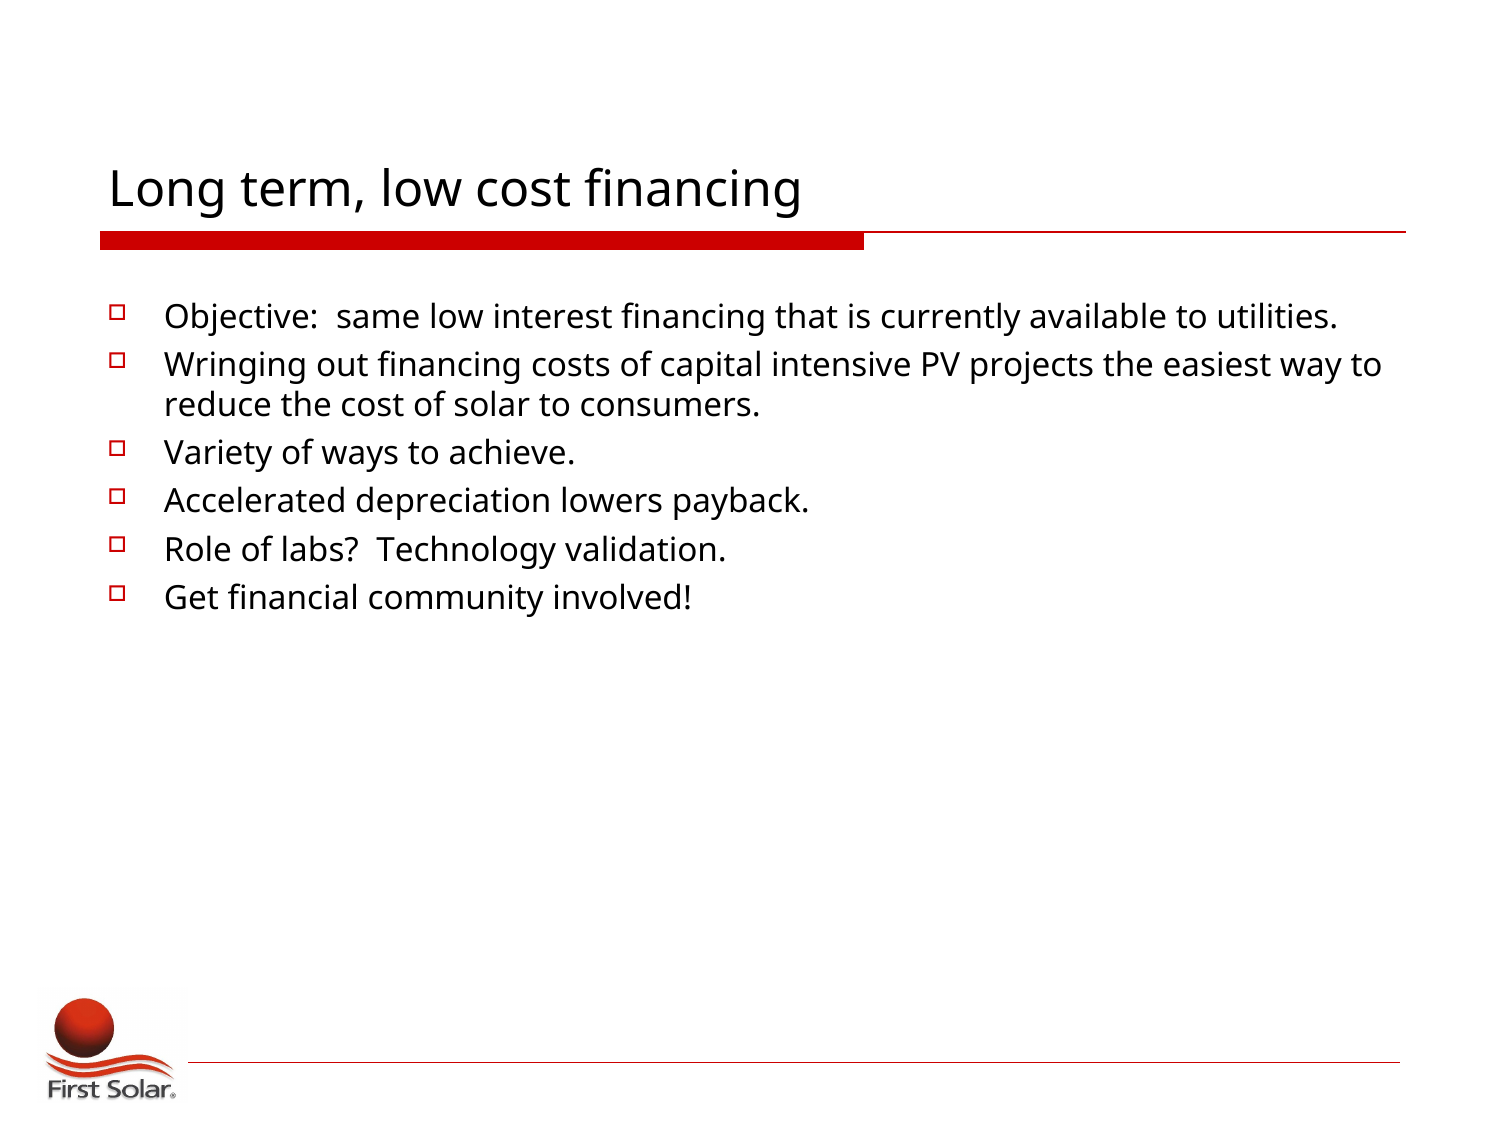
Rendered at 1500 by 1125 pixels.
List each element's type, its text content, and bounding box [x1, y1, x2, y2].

title Long term, low cost financing [94, 24, 1407, 225]
picture [37, 987, 188, 1103]
list Objective: same low interest financing that is currently available to utilities. Wringing out financing costs of capital intensive PV projects the easiest way to reduce the cost of solar to consumers. Variety of ways to achieve. Accelerated depreciation lowers payback. Role of labs? Technology validation. Get financial community involved! [92, 287, 1406, 1025]
